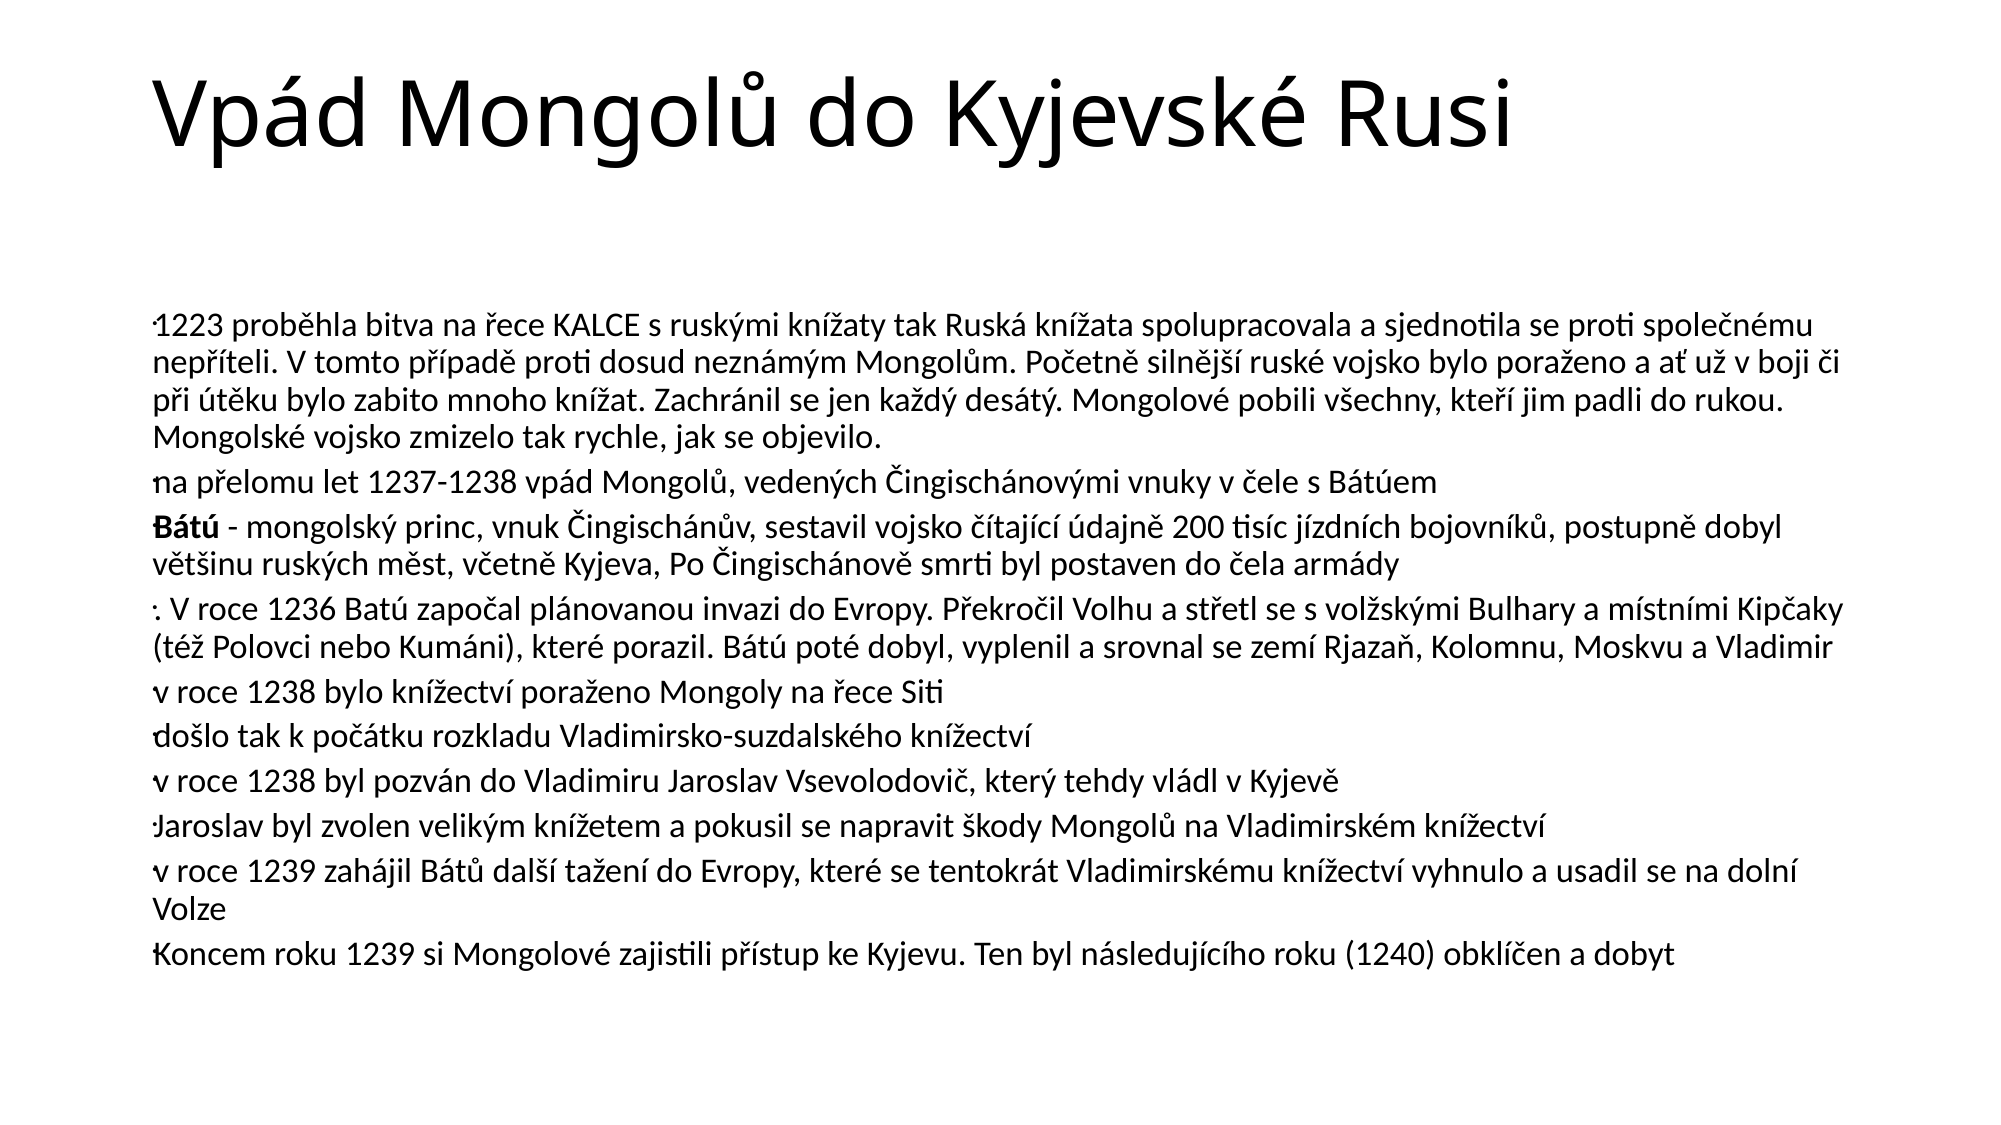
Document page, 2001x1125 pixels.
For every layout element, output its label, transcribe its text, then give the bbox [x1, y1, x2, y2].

title Vpád Mongolů do Kyjevské Rusi [137, 59, 1863, 278]
list 1223 proběhla bitva na řece KALCE s ruskými knížaty tak Ruská knížata spolupracovala a sjednotila se proti společnému nepříteli. V tomto případě proti dosud neznámým Mongolům. Početně silnější ruské vojsko bylo poraženo a ať už v boji či při útěku bylo zabito mnoho knížat. Zachránil se jen každý desátý. Mongolové pobili všechny, kteří jim padli do rukou. Mongolské vojsko zmizelo tak rychle, jak se objevilo. na přelomu let 1237-1238 vpád Mongolů, vedených Čingischánovými vnuky v čele s Bátúem Bátú - mongolský princ, vnuk Čingischánův, sestavil vojsko čítající údajně 200 tisíc jízdních bojovníků, postupně dobyl většinu ruských měst, včetně Kyjeva, Po Čingischánově smrti byl postaven do čela armády . V roce 1236 Batú započal plánovanou invazi do Evropy. Překročil Volhu a střetl se s volžskými Bulhary a místními Kipčaky (též Polovci nebo Kumáni), které porazil. Bátú poté dobyl, vyplenil a srovnal se zemí Rjazaň, Kolomnu, Moskvu a Vladimir v roce 1238 bylo knížectví poraženo Mongoly na řece Siti došlo tak k počátku rozkladu Vladimirsko-suzdalského knížectví v roce 1238 byl pozván do Vladimiru Jaroslav Vsevolodovič, který tehdy vládl v Kyjevě Jaroslav byl zvolen velikým knížetem a pokusil se napravit škody Mongolů na Vladimirském knížectví v roce 1239 zahájil Bátů další tažení do Evropy, které se tentokrát Vladimirskému knížectví vyhnulo a usadil se na dolní Volze Koncem roku 1239 si Mongolové zajistili přístup ke Kyjevu. Ten byl následujícího roku (1240) obklíčen a dobyt [137, 299, 1863, 1014]
